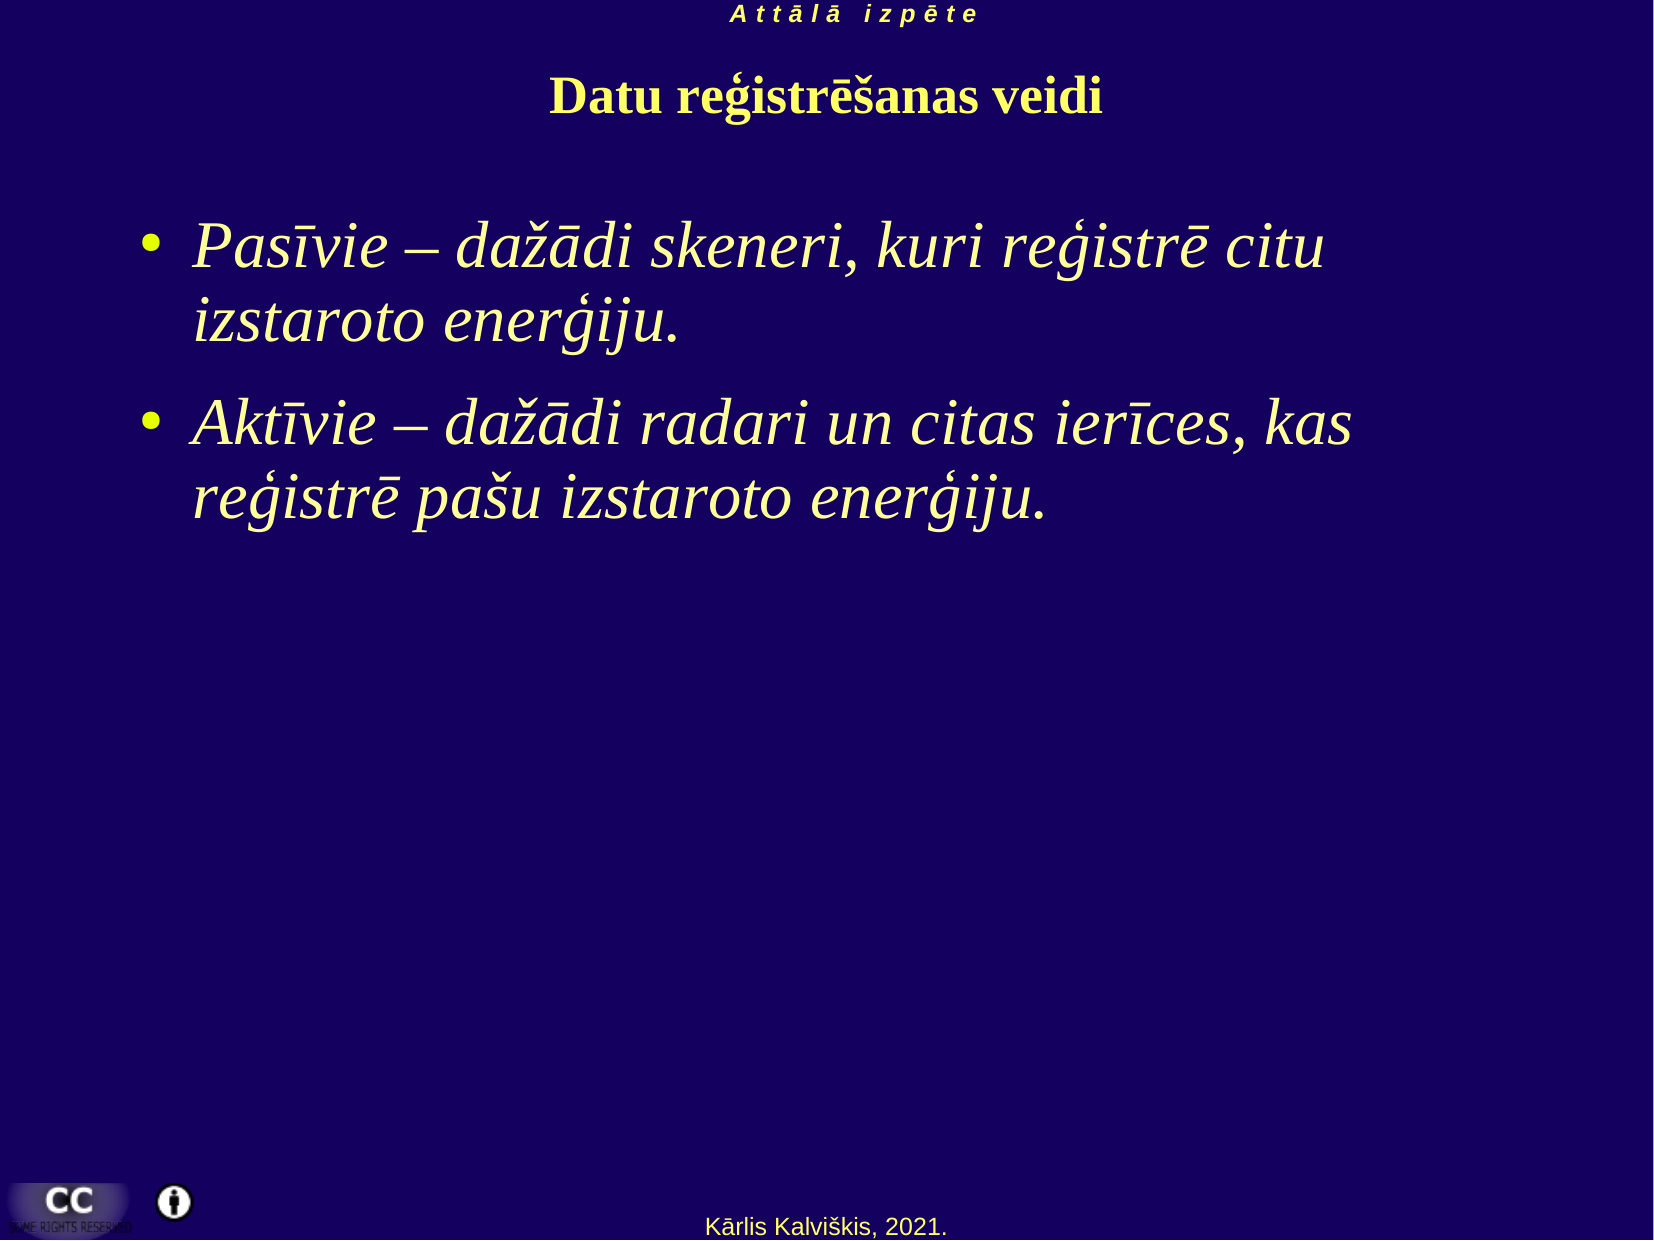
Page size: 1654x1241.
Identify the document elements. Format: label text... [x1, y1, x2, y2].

picture [0, 1183, 141, 1241]
picture [155, 1183, 194, 1222]
title Datu reģistrēšanas veidi [120, 65, 1533, 334]
list Pasīvie – dažādi skeneri, kuri reģistrē citu izstaroto enerģiju. Aktīvie – dažādi radari un citas ierīces, kas reģistrē pašu izstaroto enerģiju. [121, 207, 1534, 1127]
